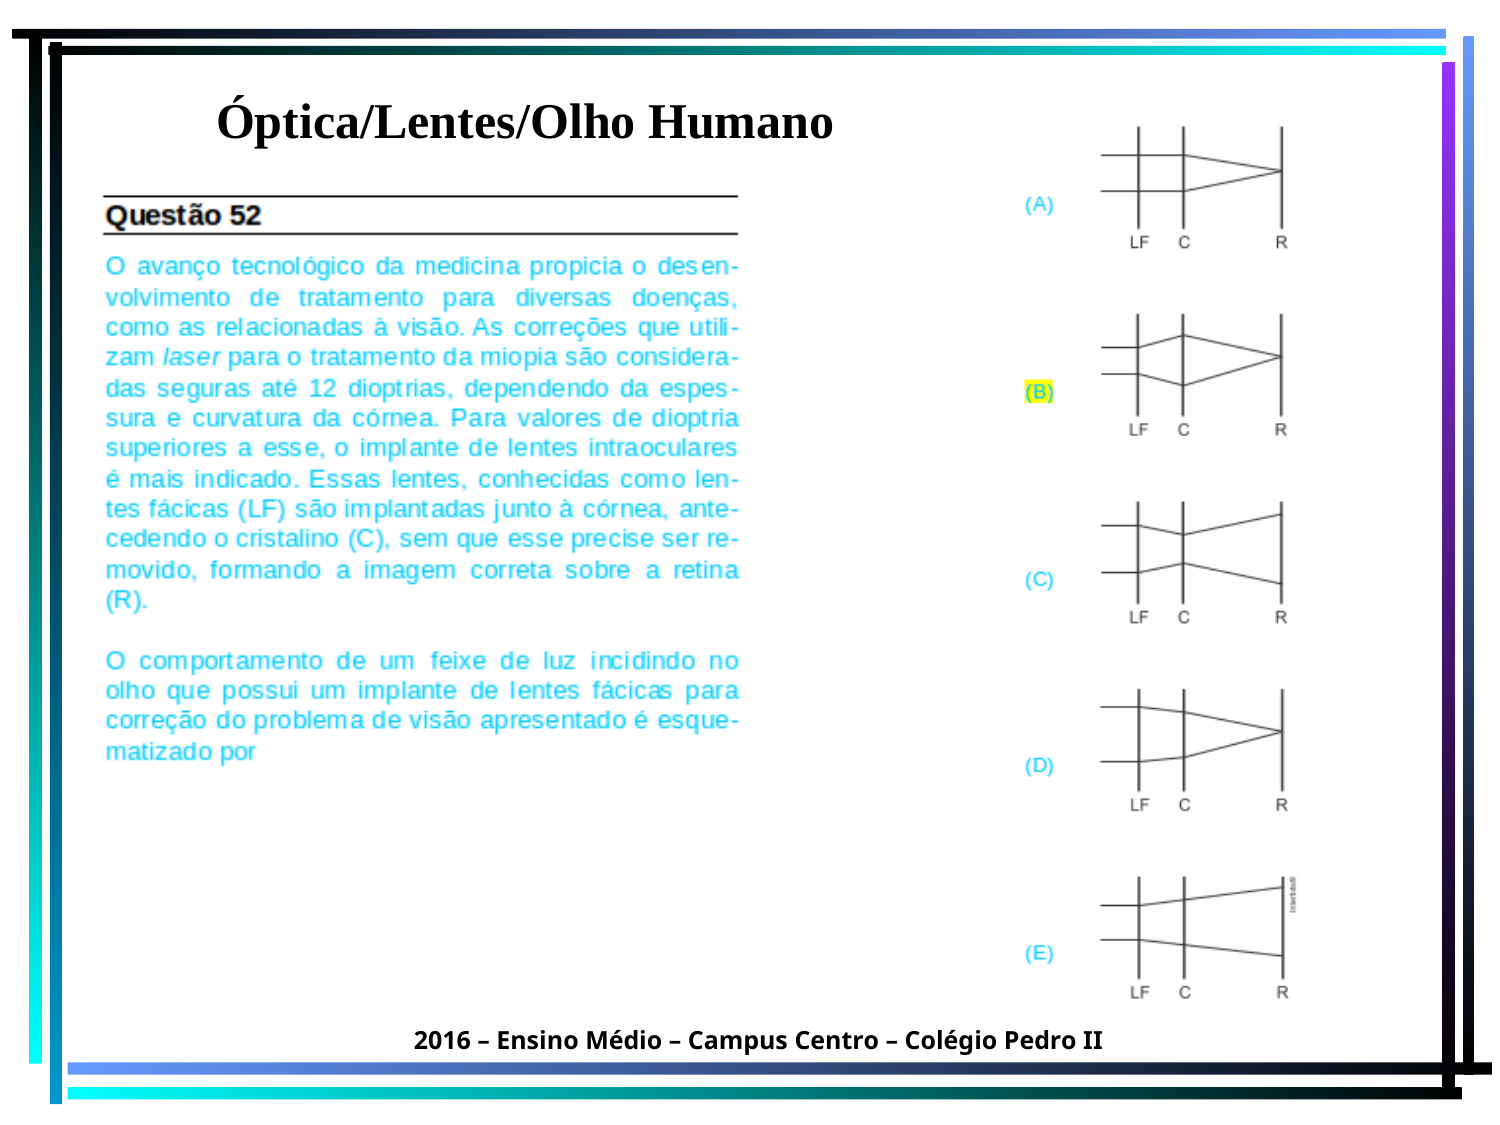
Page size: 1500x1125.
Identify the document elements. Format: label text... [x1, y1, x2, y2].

title Óptica/Lentes/Olho Humano [94, 82, 957, 166]
text_box 2016 – Ensino Médio – Campus Centro – Colégio Pedro II [399, 1018, 1119, 1064]
picture [0, 0, 1500, 1125]
